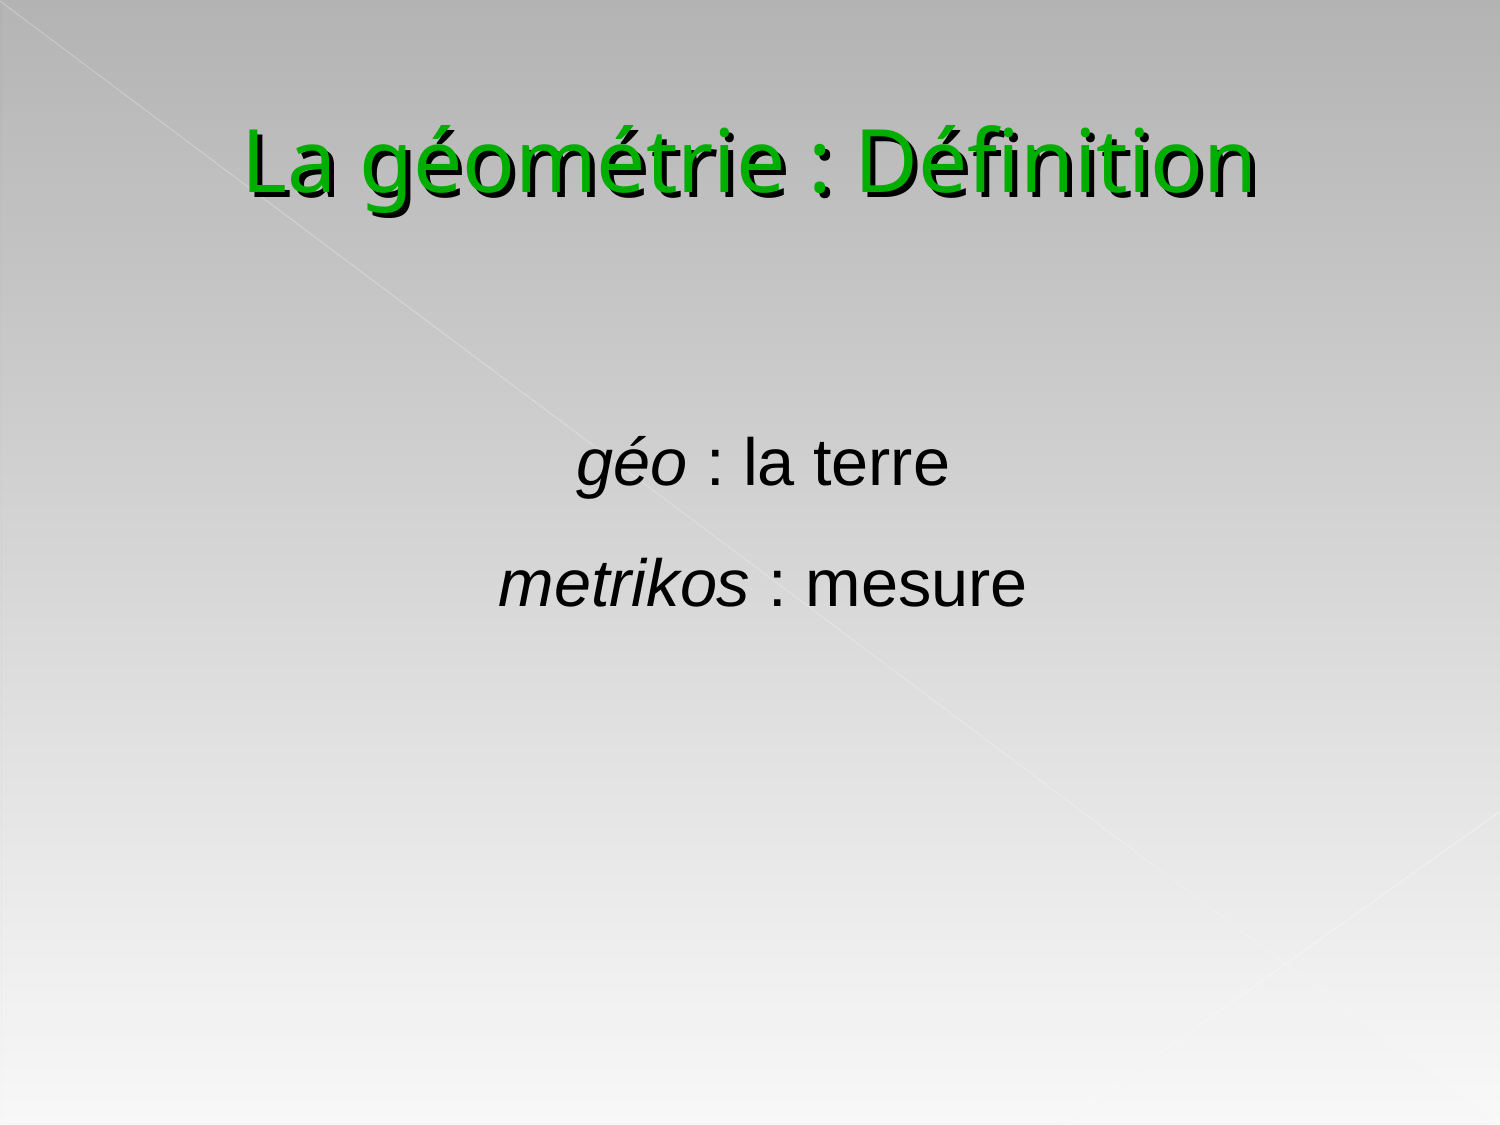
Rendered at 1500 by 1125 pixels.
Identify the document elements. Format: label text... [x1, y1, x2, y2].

subtitle géo : la terre metrikos : mesure [88, 59, 1439, 987]
title La géométrie : Définition [75, 51, 1426, 267]
text_box [67, 36, 1418, 266]
